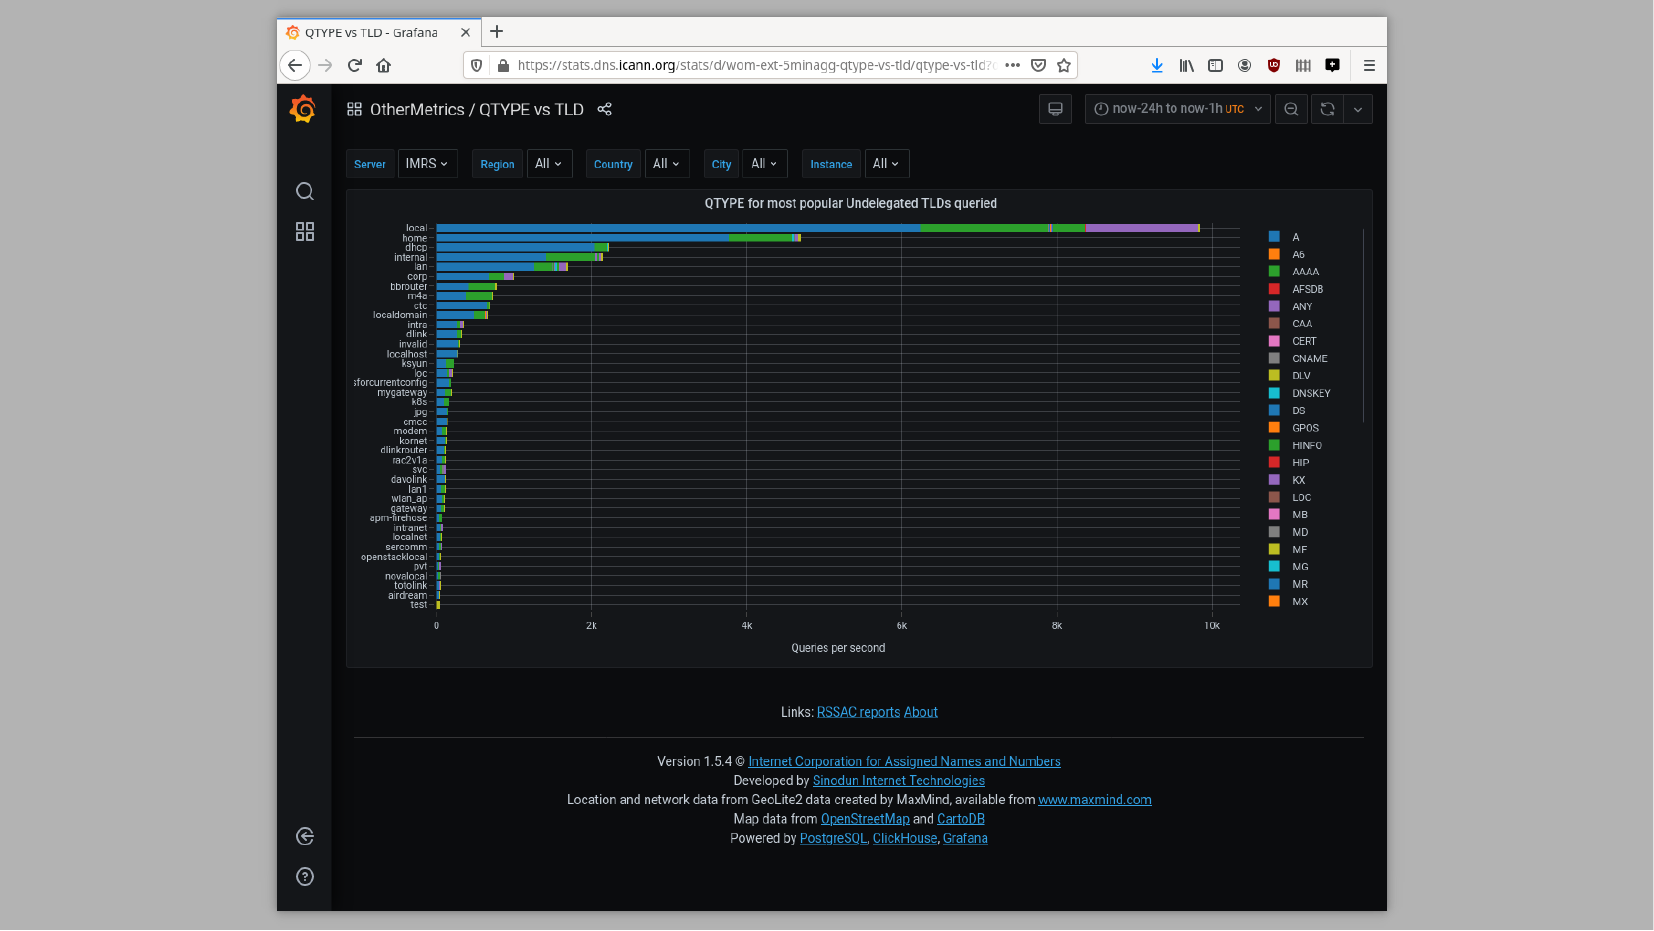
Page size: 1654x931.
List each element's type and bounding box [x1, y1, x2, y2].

picture [258, 0, 1405, 929]
